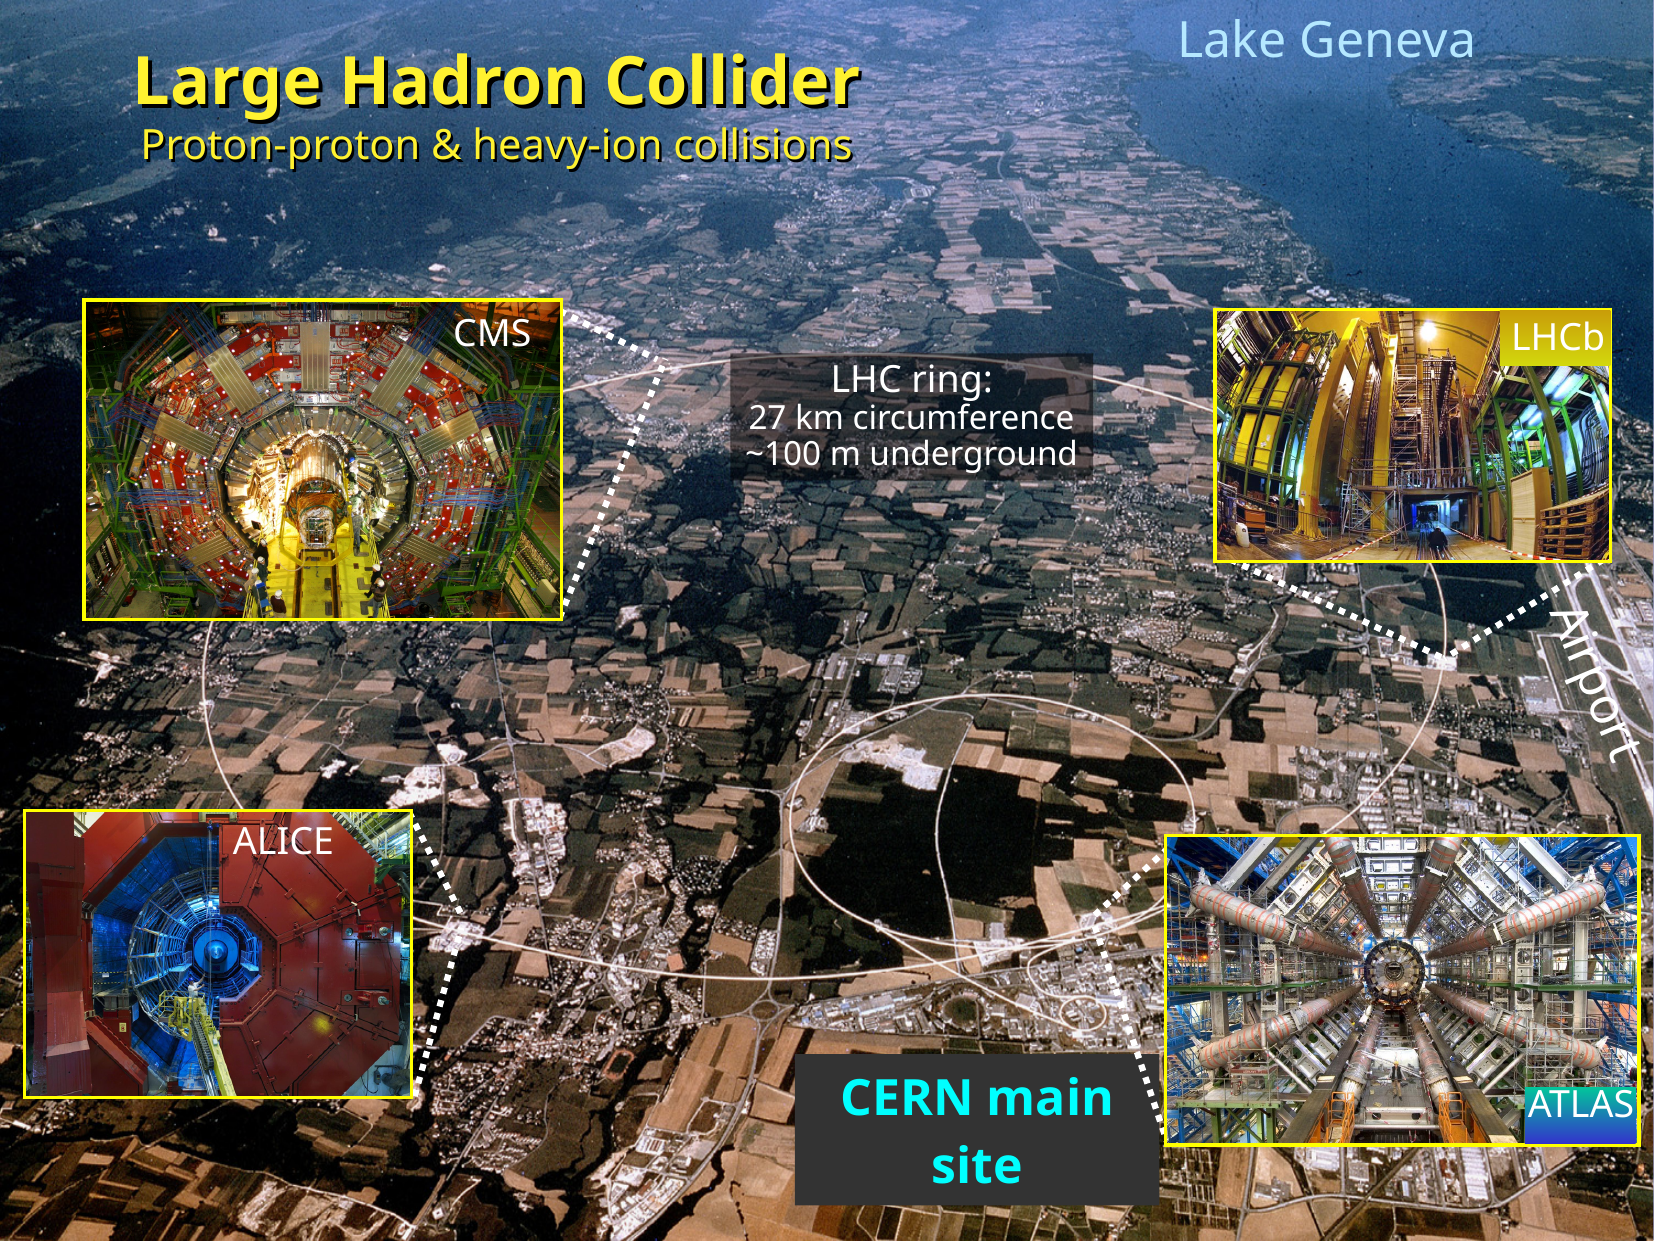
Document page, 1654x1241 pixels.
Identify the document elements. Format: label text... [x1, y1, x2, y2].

text_box Airport [1527, 576, 1654, 786]
text_box ATLAS [1512, 1072, 1654, 1133]
text_box Large Hadron Collider Proton-proton & heavy-ion collisions [117, 30, 876, 176]
text_box CERN main site [794, 1054, 1160, 1186]
text_box LHCb [1496, 305, 1621, 365]
picture [0, 0, 1654, 1241]
text_box [1524, 1133, 1636, 1144]
text_box LHC ring: 27 km circumference ~100 m underground [730, 353, 1094, 481]
picture [1166, 836, 1638, 1144]
text_box CMS [438, 301, 547, 362]
text_box Lake Geneva [1162, 0, 1492, 76]
text_box ALICE [218, 809, 349, 870]
